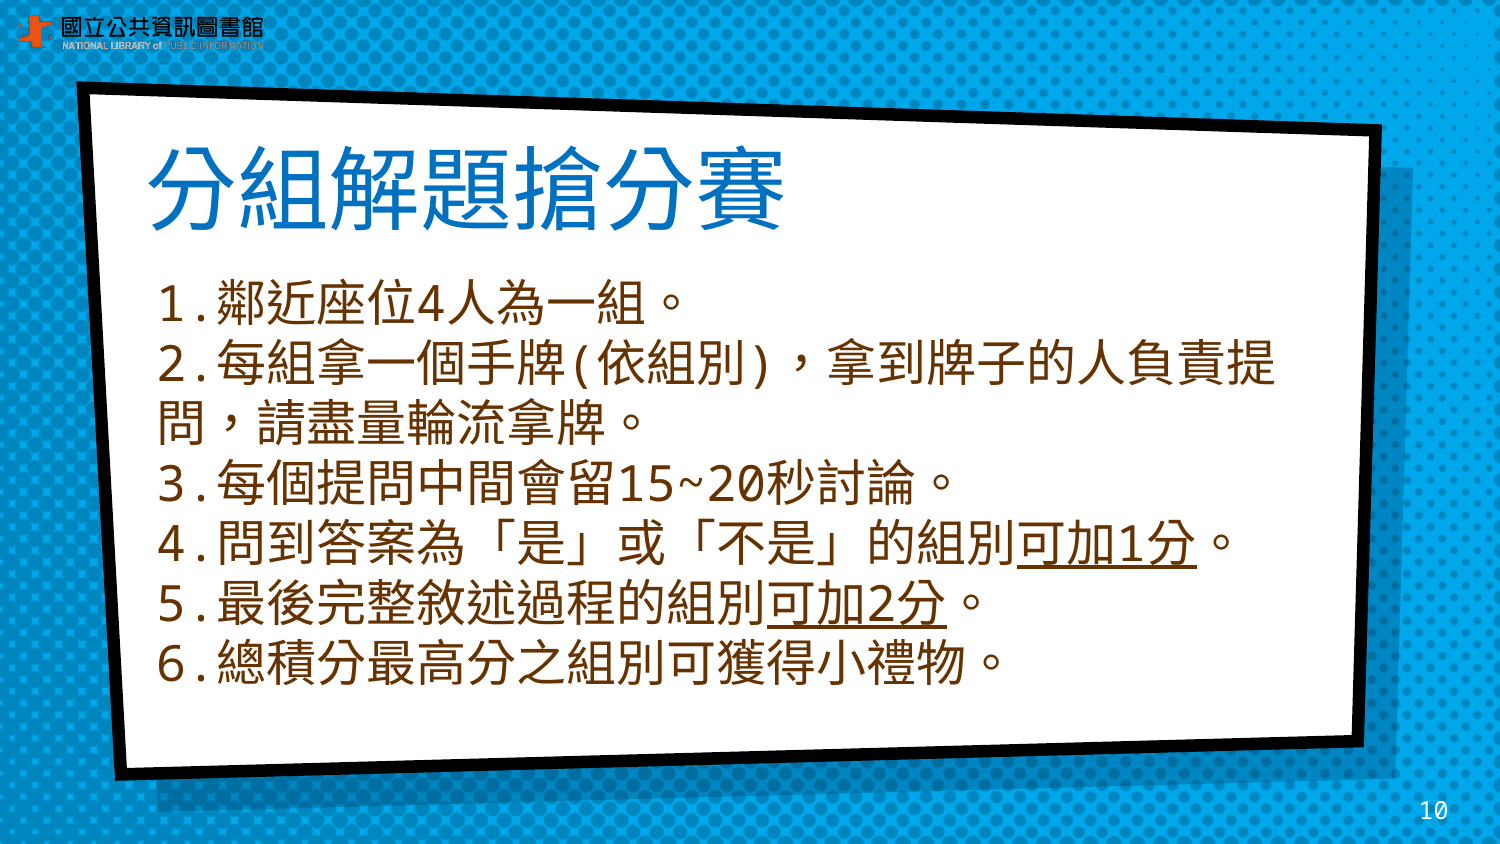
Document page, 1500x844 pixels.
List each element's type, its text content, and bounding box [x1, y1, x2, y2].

text_box 1.鄰近座位4人為一組。 2.每組拿一個手牌(依組別)，拿到牌子的人負責提問，請盡量輪流拿牌。 3.每個提問中間會留15~20秒討論。 4.問到答案為「是」或「不是」的組別可加1分。 5.最後完整敘述過程的組別可加2分。 6.總積分最高分之組別可獲得小禮物。 [141, 256, 1312, 447]
picture [20, 16, 51, 47]
picture [66, 43, 73, 49]
text_box <編號> [1403, 779, 1494, 844]
picture [89, 43, 98, 49]
text_box 分組解題搶分賽 [88, 66, 845, 257]
